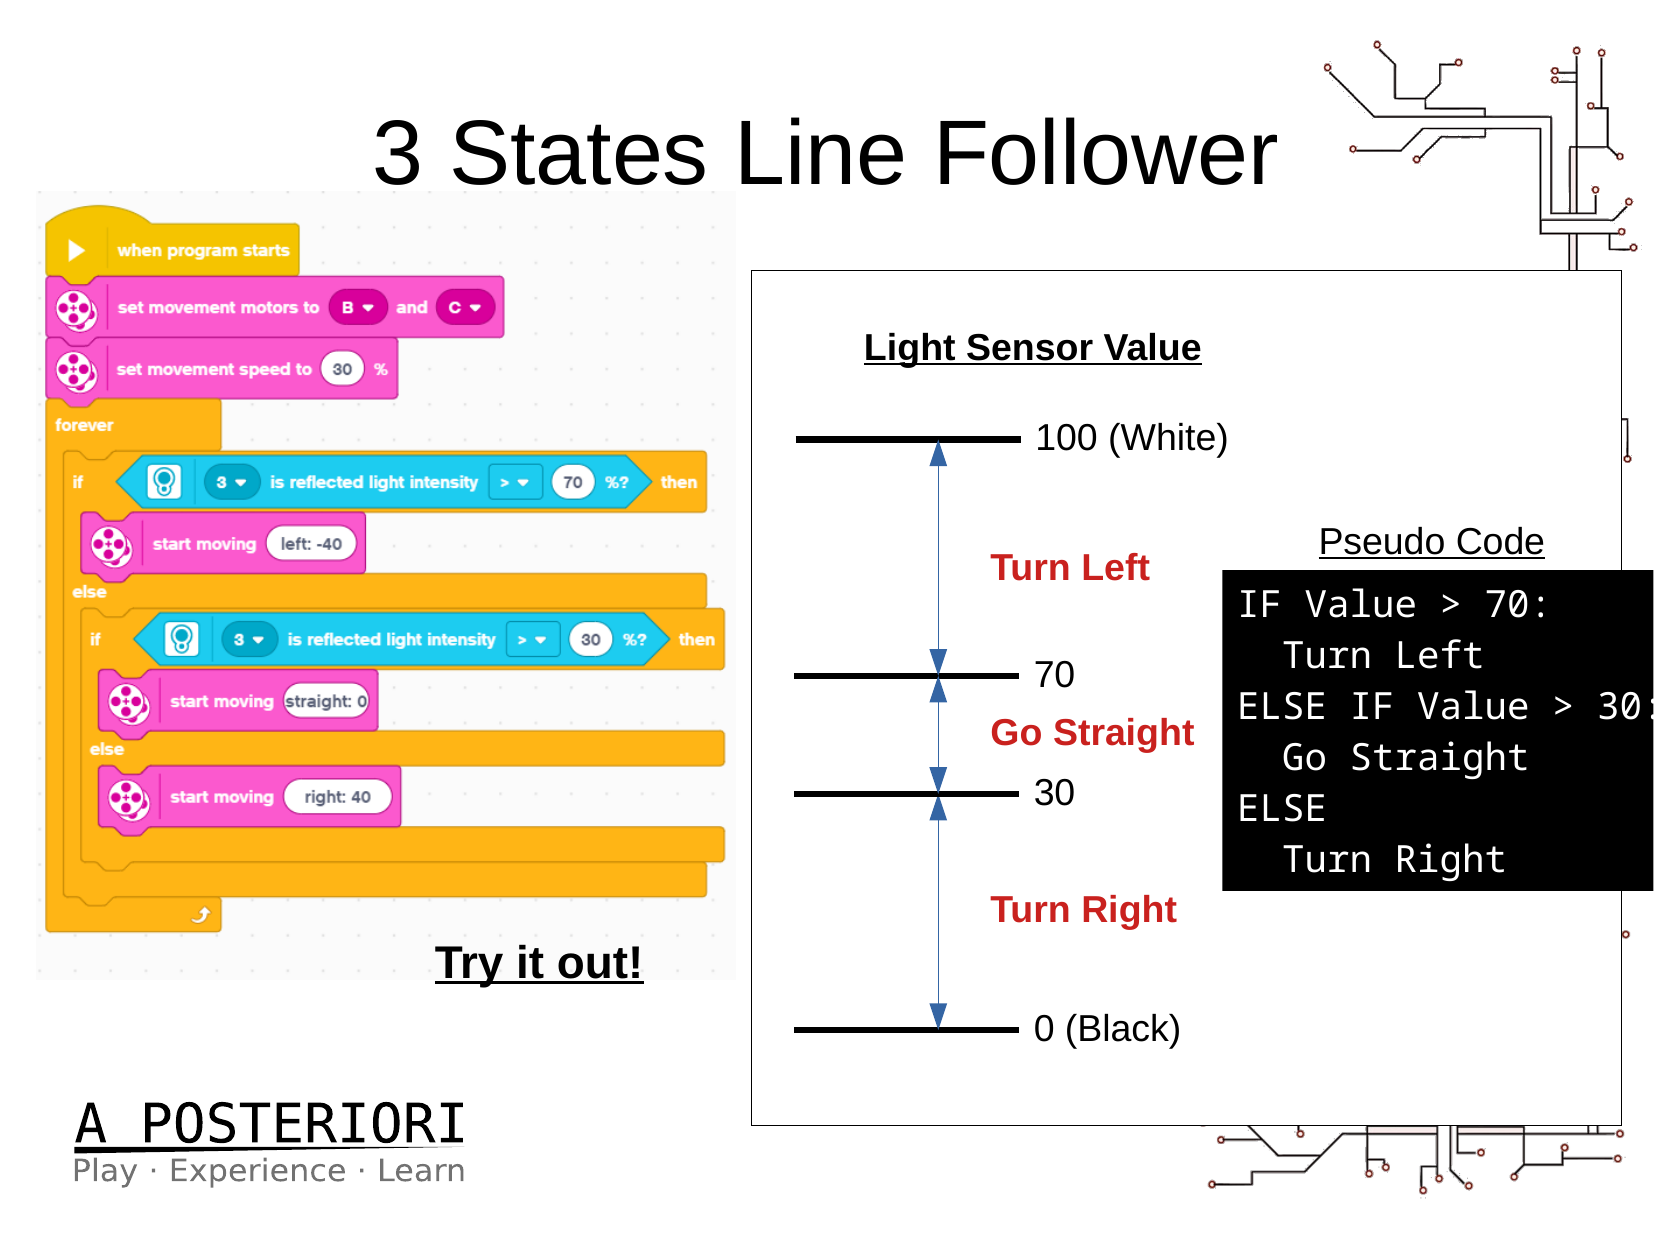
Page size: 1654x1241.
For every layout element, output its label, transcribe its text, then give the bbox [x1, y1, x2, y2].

picture [36, 191, 736, 980]
text_box IF Value > 70: Turn Left ELSE IF Value > 30: Go Straight ELSE Turn Right [1222, 570, 1609, 812]
text_box Light Sensor Value [849, 319, 1217, 377]
text_box 100 (White) [1020, 409, 1261, 551]
title 3 States Line Follower [82, 49, 1571, 257]
text_box Turn Left [975, 539, 1165, 596]
text_box Pseudo Code [1303, 513, 1561, 571]
text_box Try it out! [420, 930, 676, 1020]
picture [1177, 891, 1635, 1200]
text_box 70 [1019, 645, 1170, 704]
text_box 0 (Black) [1019, 1000, 1291, 1061]
text_box 30 [1019, 763, 1170, 824]
text_box [751, 270, 1622, 1126]
text_box Turn Right [975, 881, 1193, 939]
text_box Go Straight [975, 704, 1210, 762]
picture [1305, 35, 1643, 495]
